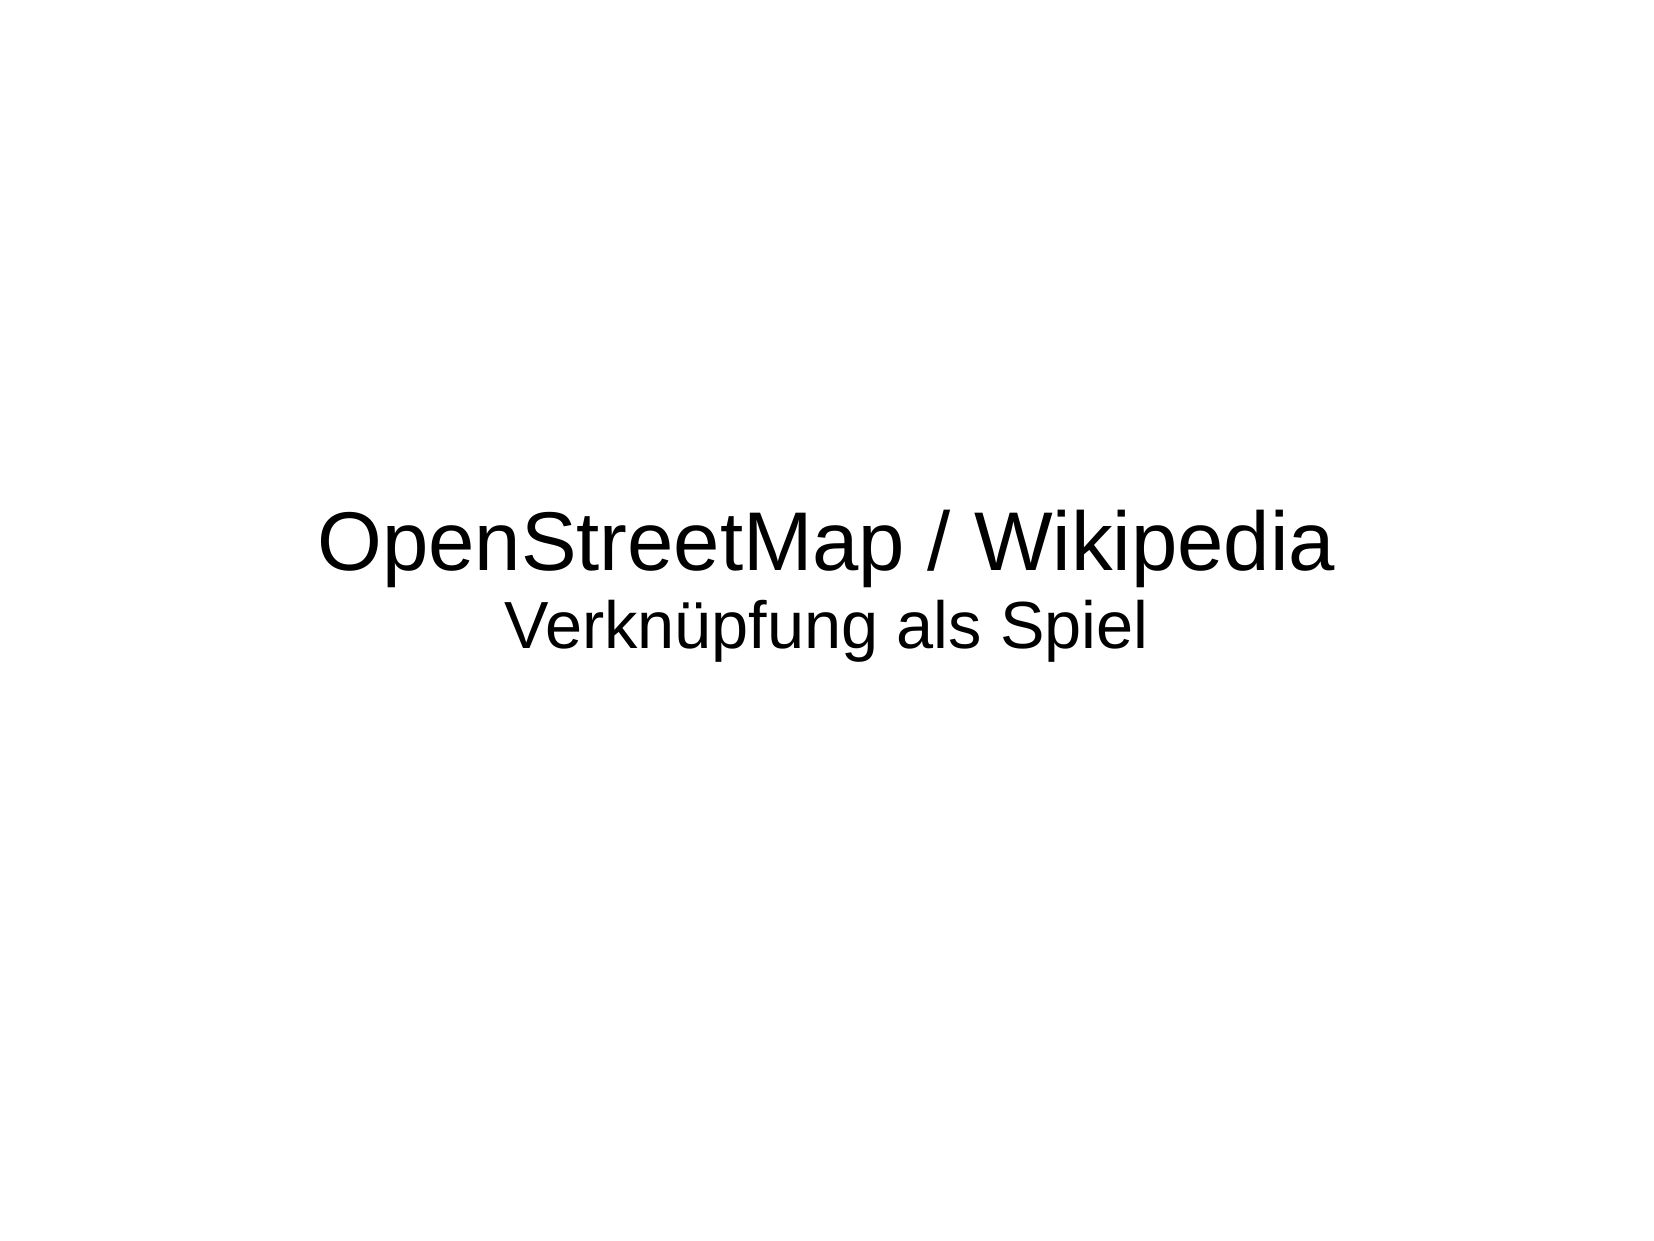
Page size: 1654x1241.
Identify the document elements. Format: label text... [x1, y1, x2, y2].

subtitle OpenStreetMap / Wikipedia Verknüpfung als Spiel [82, 56, 1571, 1102]
